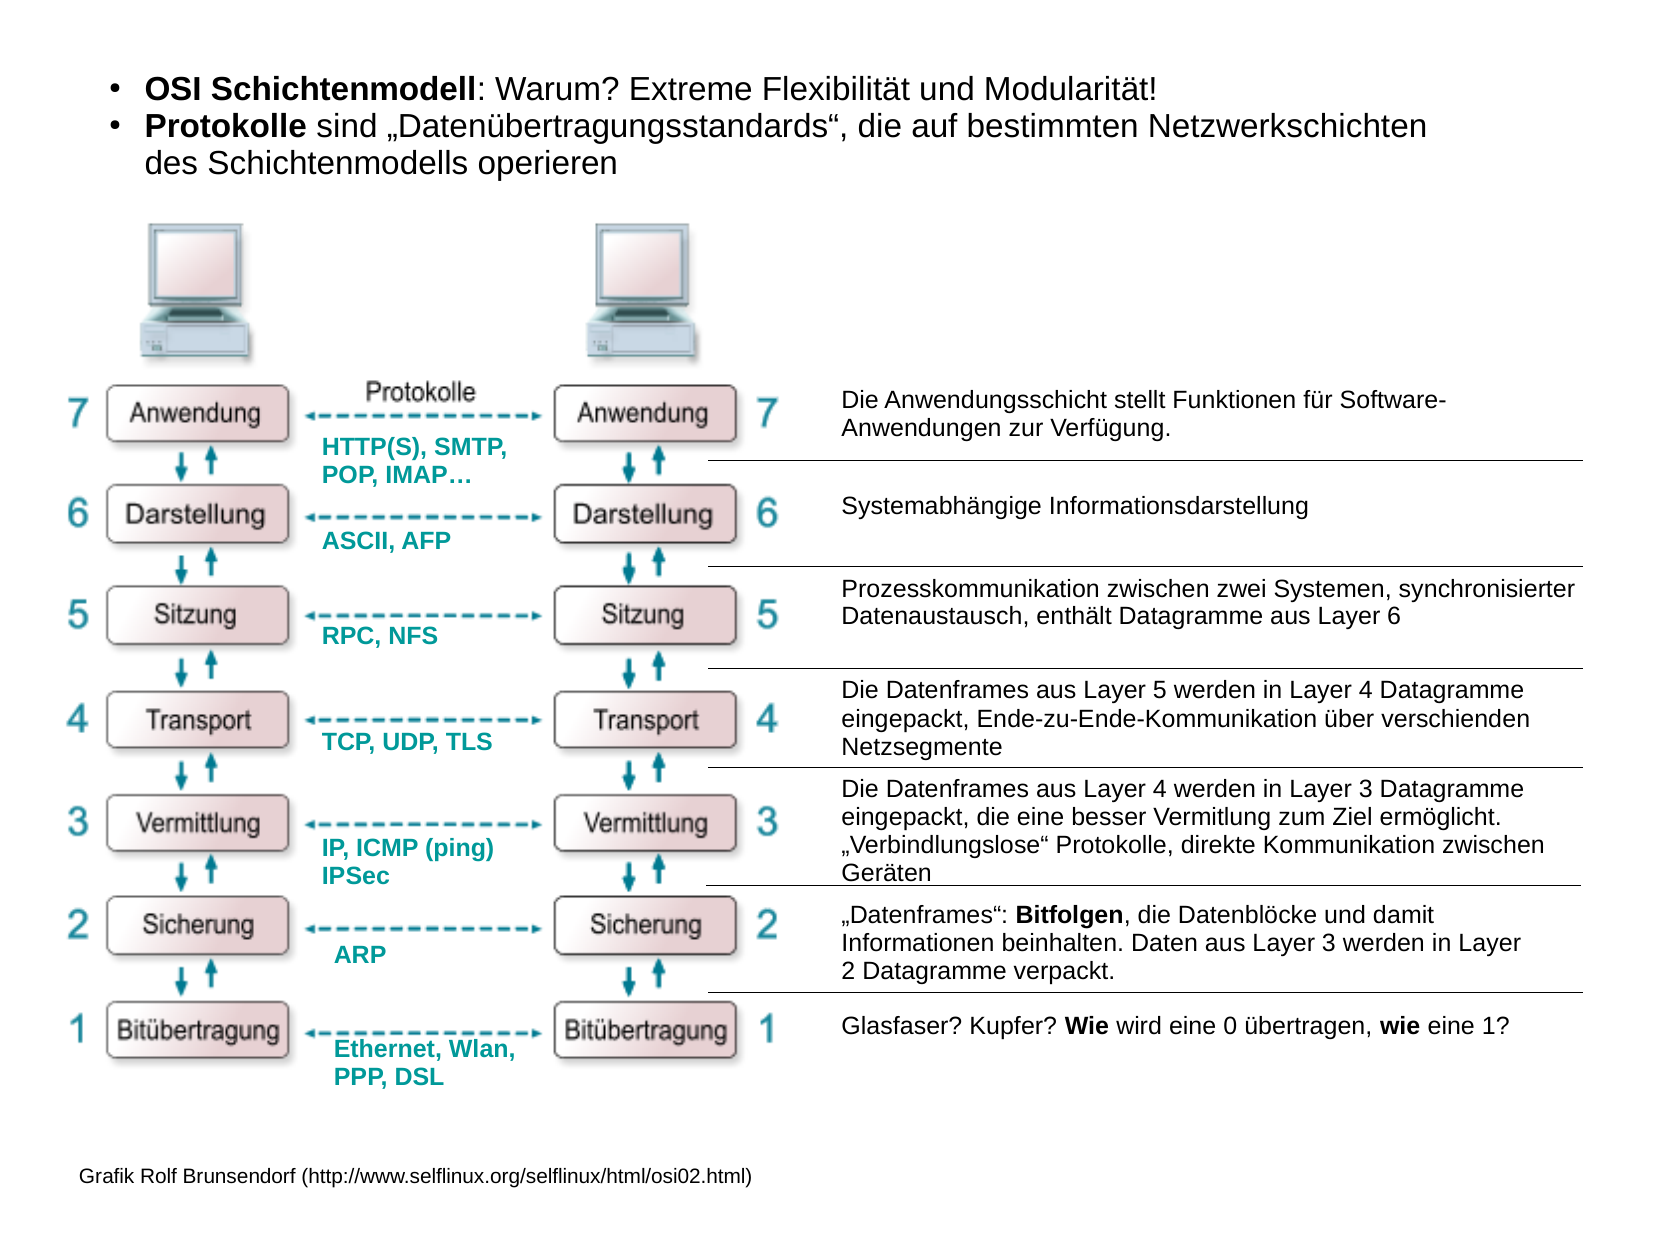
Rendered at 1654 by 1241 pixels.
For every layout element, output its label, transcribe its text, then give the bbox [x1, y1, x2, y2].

text_box RPC, NFS [307, 614, 532, 686]
text_box ARP [318, 933, 544, 1004]
text_box Die Anwendungsschicht stellt Funktionen für Software-Anwendungen zur Verfügung. [826, 378, 1595, 449]
text_box Prozesskommunikation zwischen zwei Systemen, synchronisierter Datenaustausch, enthält Datagramme aus Layer 6 [826, 566, 1595, 666]
text_box Systemabhängige Informationsdarstellung [826, 484, 1595, 532]
text_box HTTP(S), SMTP, POP, IMAP… [307, 425, 532, 497]
text_box Die Datenframes aus Layer 5 werden in Layer 4 Datagramme eingepackt, Ende-zu-Ende-Kommunikation über verschienden Netzsegmente [826, 668, 1595, 768]
text_box Die Datenframes aus Layer 4 werden in Layer 3 Datagramme eingepackt, die eine besser Vermitlung zum Ziel ermöglicht. „Verbindlungslose“ Protokolle, direkte Kommunikation zwischen Geräten [826, 768, 1595, 895]
text_box Grafik Rolf Brunsendorf (http://www.selflinux.org/selflinux/html/osi02.html) [64, 1157, 780, 1196]
text_box ASCII, AFP [307, 519, 532, 591]
text_box TCP, UDP, TLS [307, 720, 532, 792]
text_box Glasfaser? Kupfer? Wie wird eine 0 übertragen, wie eine 1? [826, 1003, 1571, 1075]
picture [49, 212, 795, 1075]
text_box OSI Schichtenmodell: Warum? Extreme Flexibilität und Modularität! Protokolle sind „Datenübertragungsstandards“, die auf bestimmten Netzwerkschichten des Schichtenmodells operieren [94, 63, 1477, 189]
text_box IP, ICMP (ping) IPSec [307, 826, 532, 898]
text_box Ethernet, Wlan, PPP, DSL [318, 1027, 544, 1099]
text_box „Datenframes“: Bitfolgen, die Datenblöcke und damit Informationen beinhalten. Daten aus Layer 3 werden in Layer 2 Datagramme verpackt. [826, 895, 1548, 992]
